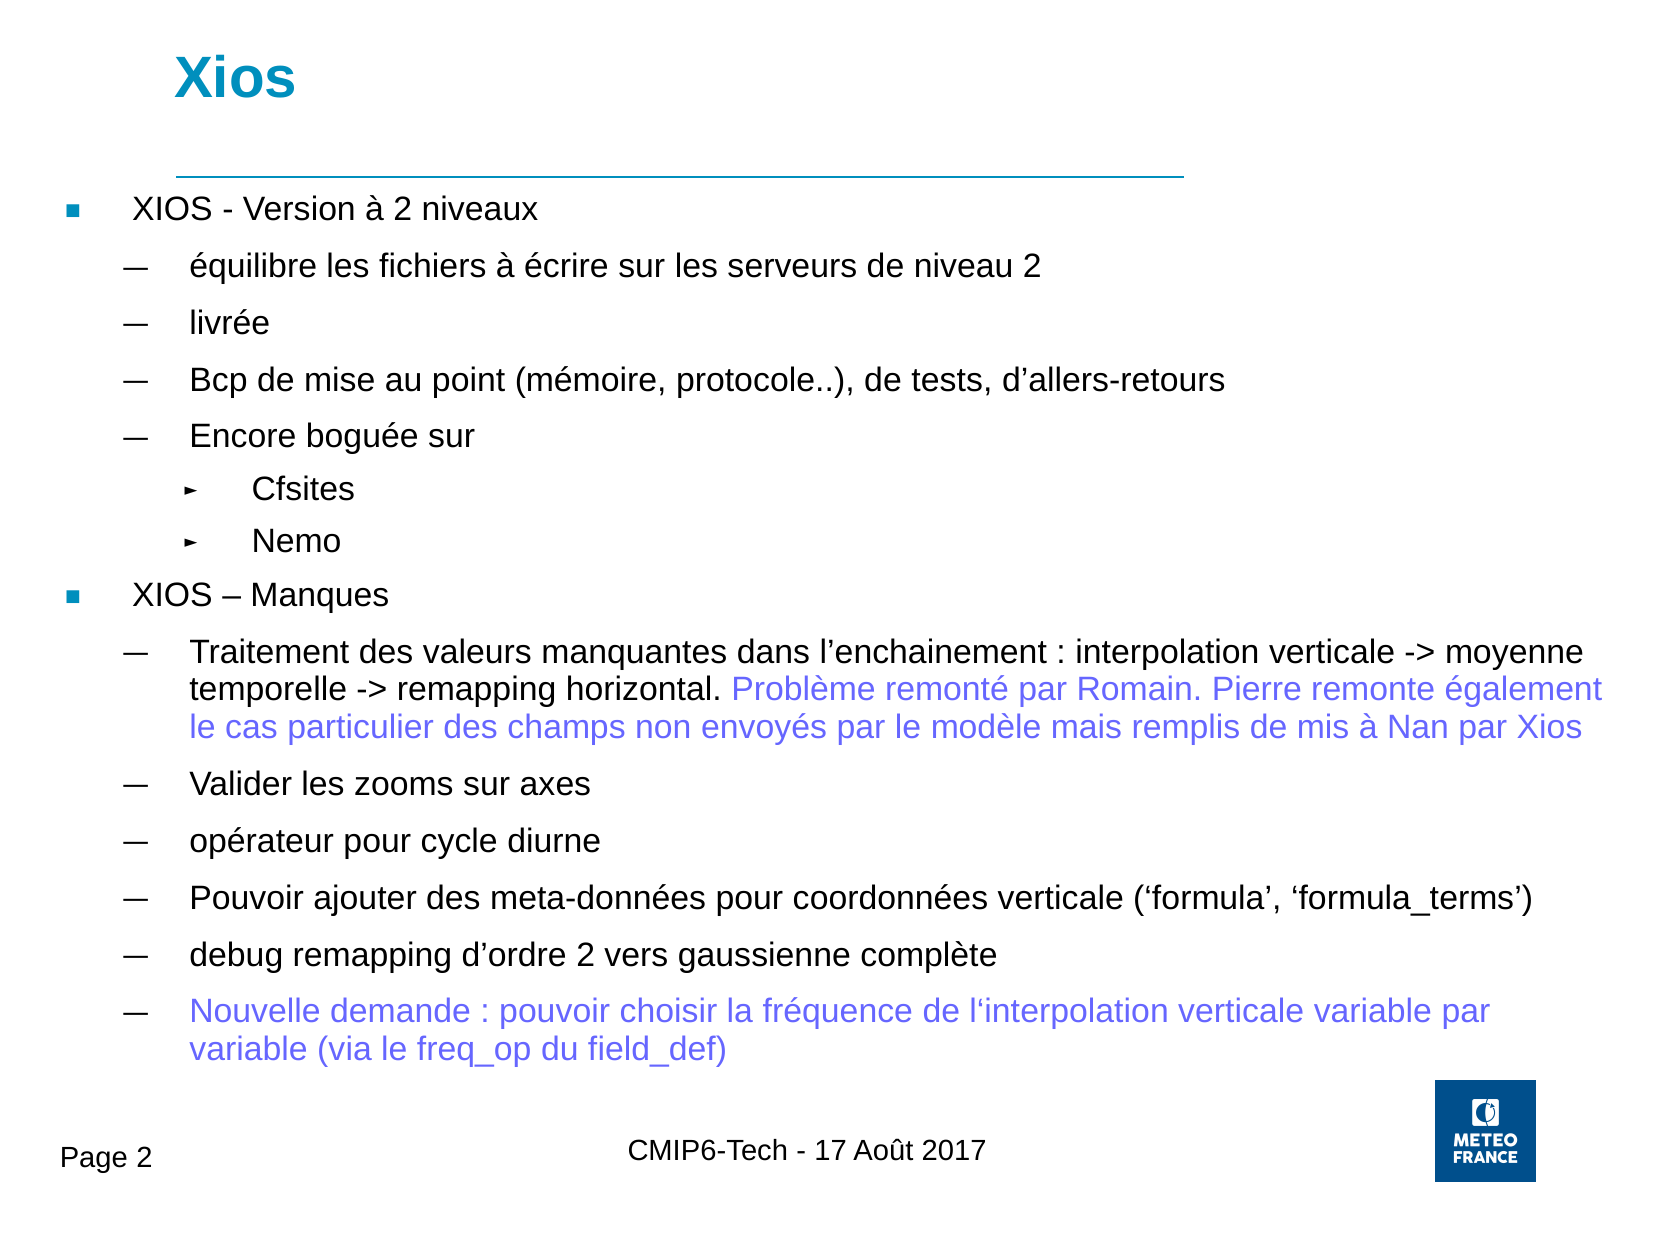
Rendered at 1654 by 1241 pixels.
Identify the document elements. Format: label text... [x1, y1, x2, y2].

list XIOS - Version à 2 niveaux équilibre les fichiers à écrire sur les serveurs de niveau 2 livrée Bcp de mise au point (mémoire, protocole..), de tests, d’allers-retours Encore boguée sur Cfsites Nemo XIOS – Manques Traitement des valeurs manquantes dans l’enchainement : interpolation verticale -> moyenne temporelle -> remapping horizontal. Problème remonté par Romain. Pierre remonte également le cas particulier des champs non envoyés par le modèle mais remplis de mis à Nan par Xios Valider les zooms sur axes opérateur pour cycle diurne Pouvoir ajouter des meta-données pour coordonnées verticale (‘formula’, ‘formula_terms’) debug remapping d’ordre 2 vers gaussienne complète Nouvelle demande : pouvoir choisir la fréquence de l‘interpolation verticale variable par variable (via le freq_op du field_def) [50, 189, 1618, 1088]
title Xios [174, 0, 1654, 156]
picture [1435, 1088, 1536, 1182]
